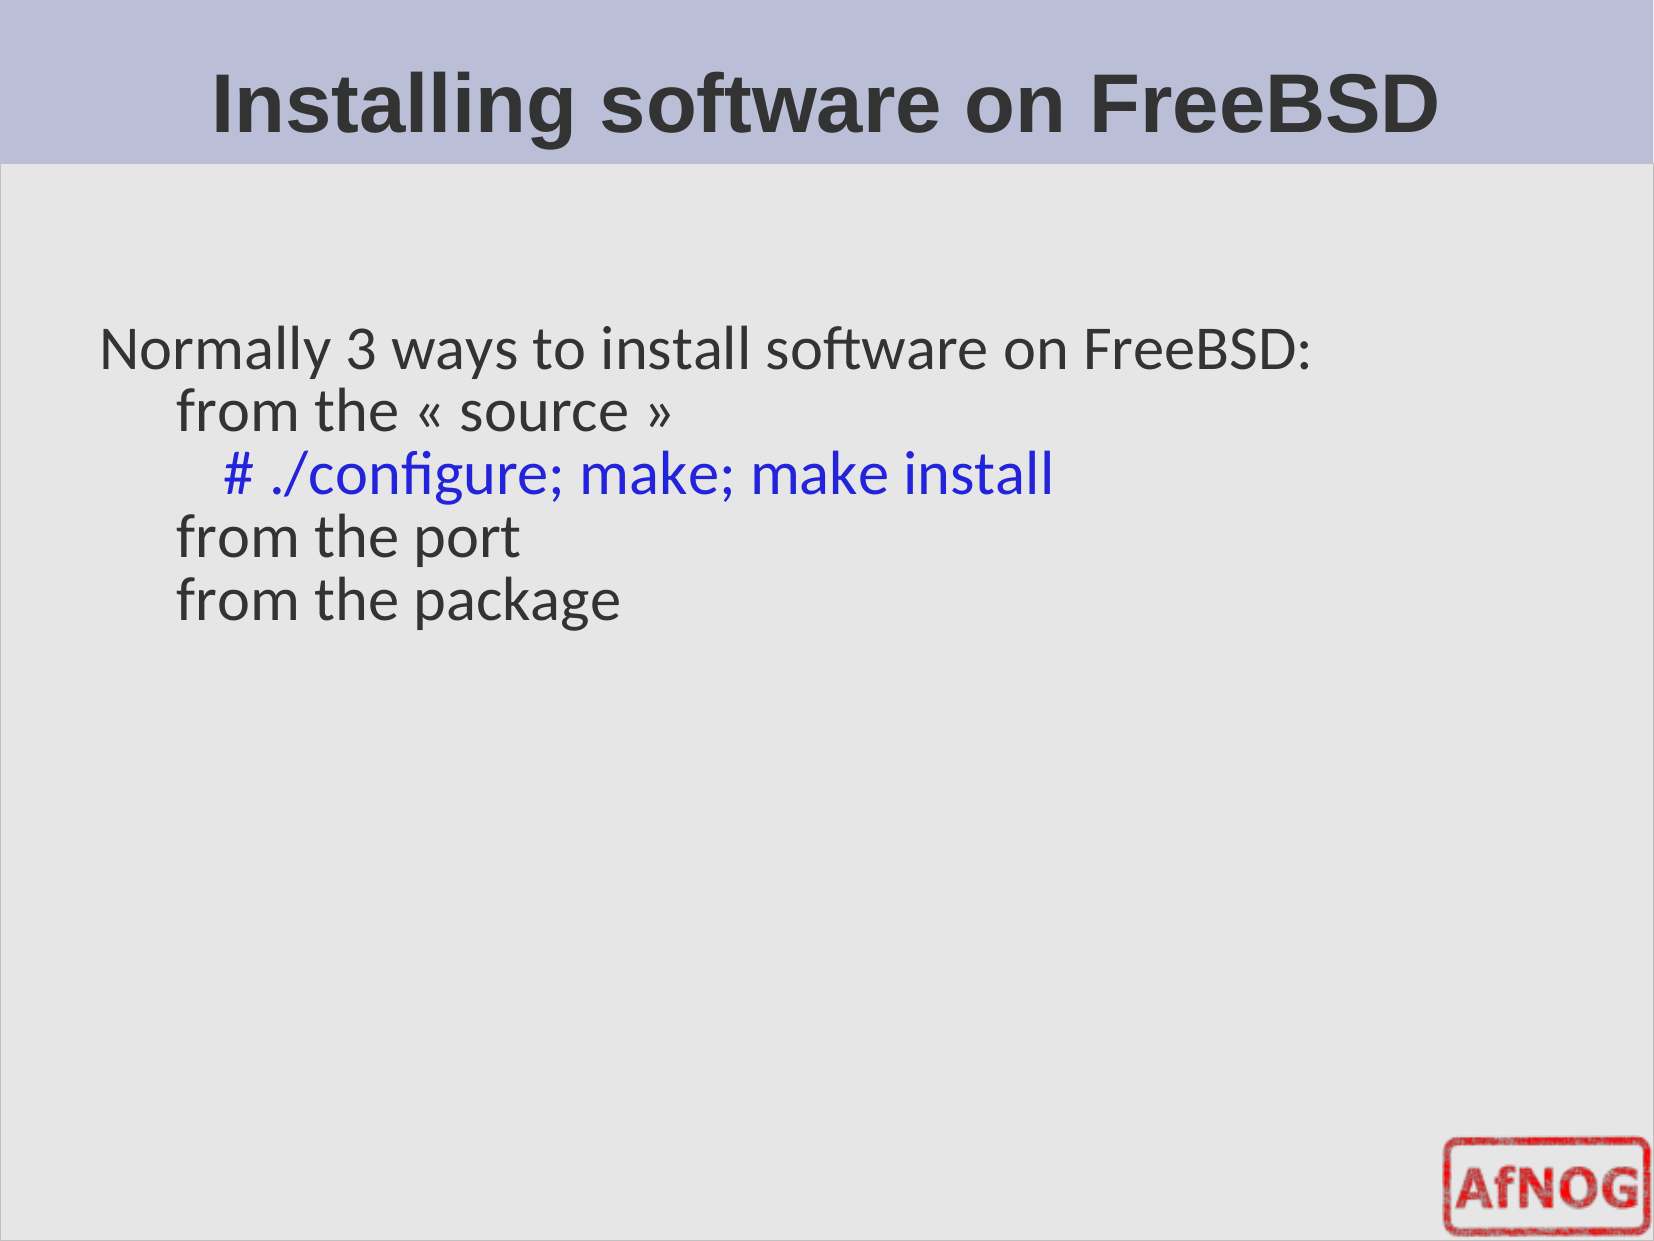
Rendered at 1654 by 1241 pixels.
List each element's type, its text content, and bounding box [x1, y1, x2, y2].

picture [1441, 1134, 1654, 1241]
title Installing software on FreeBSD [0, 0, 1654, 208]
list Normally 3 ways to install software on FreeBSD: from the « source » # ./configure; make; make install from the port from the package [82, 322, 1561, 1132]
